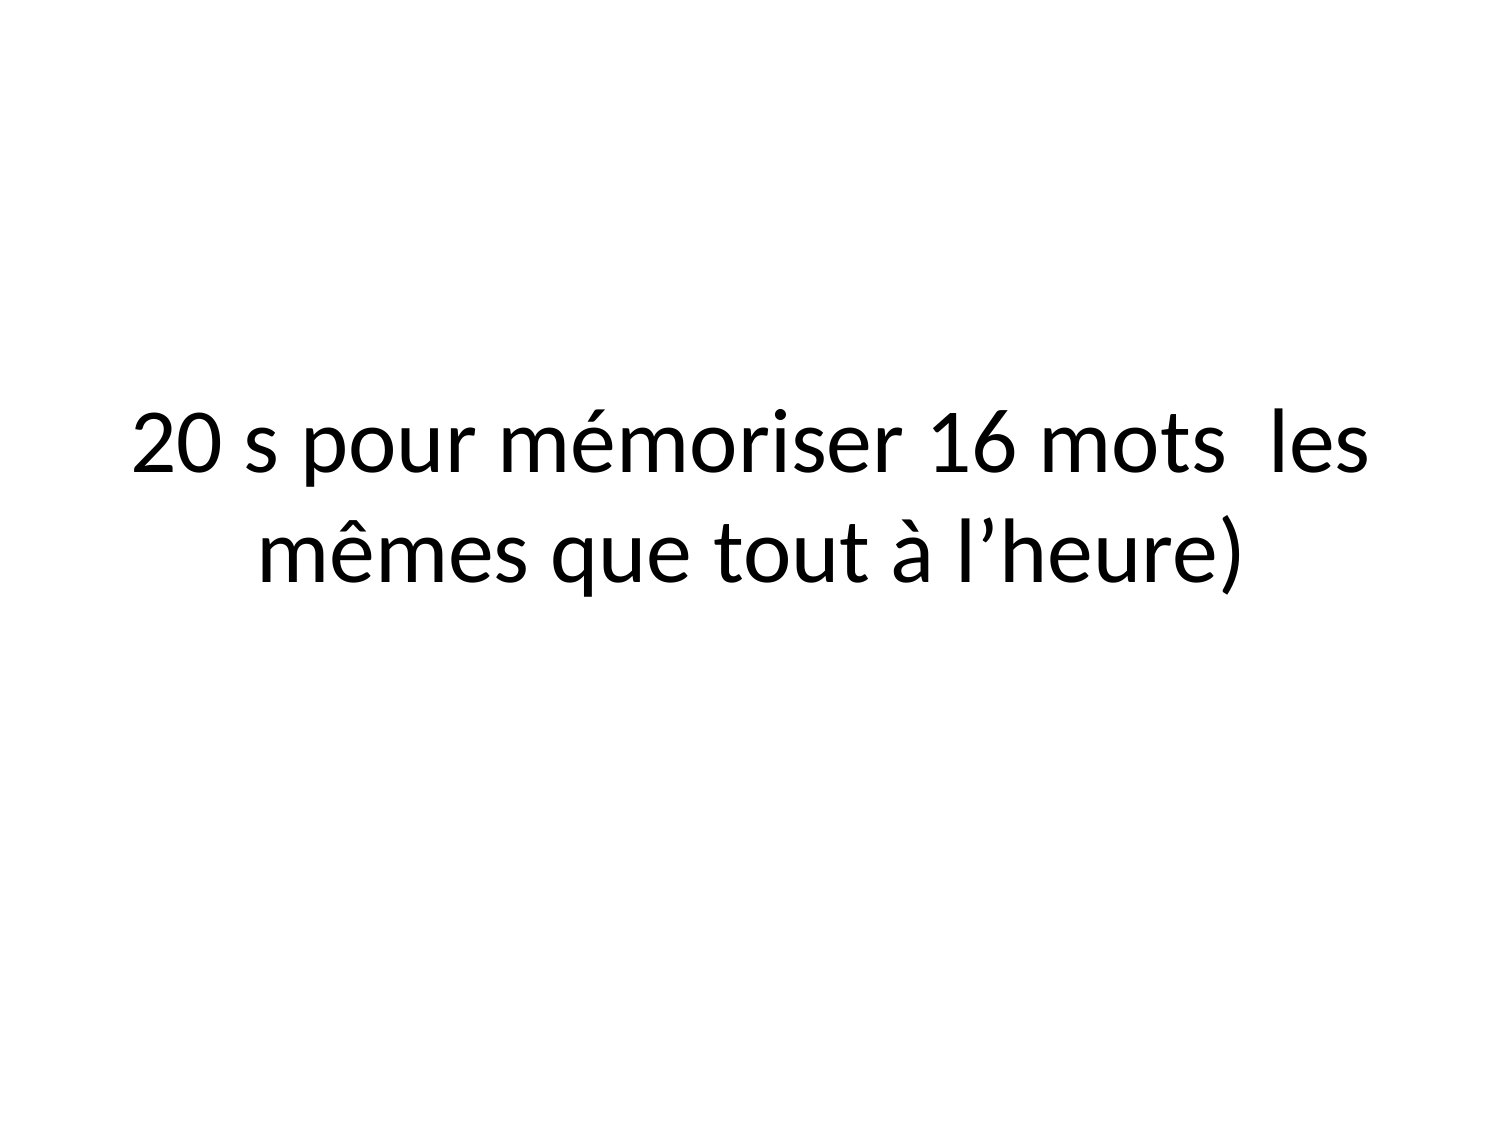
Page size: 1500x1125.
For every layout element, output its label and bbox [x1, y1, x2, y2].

list [75, 262, 1425, 1005]
